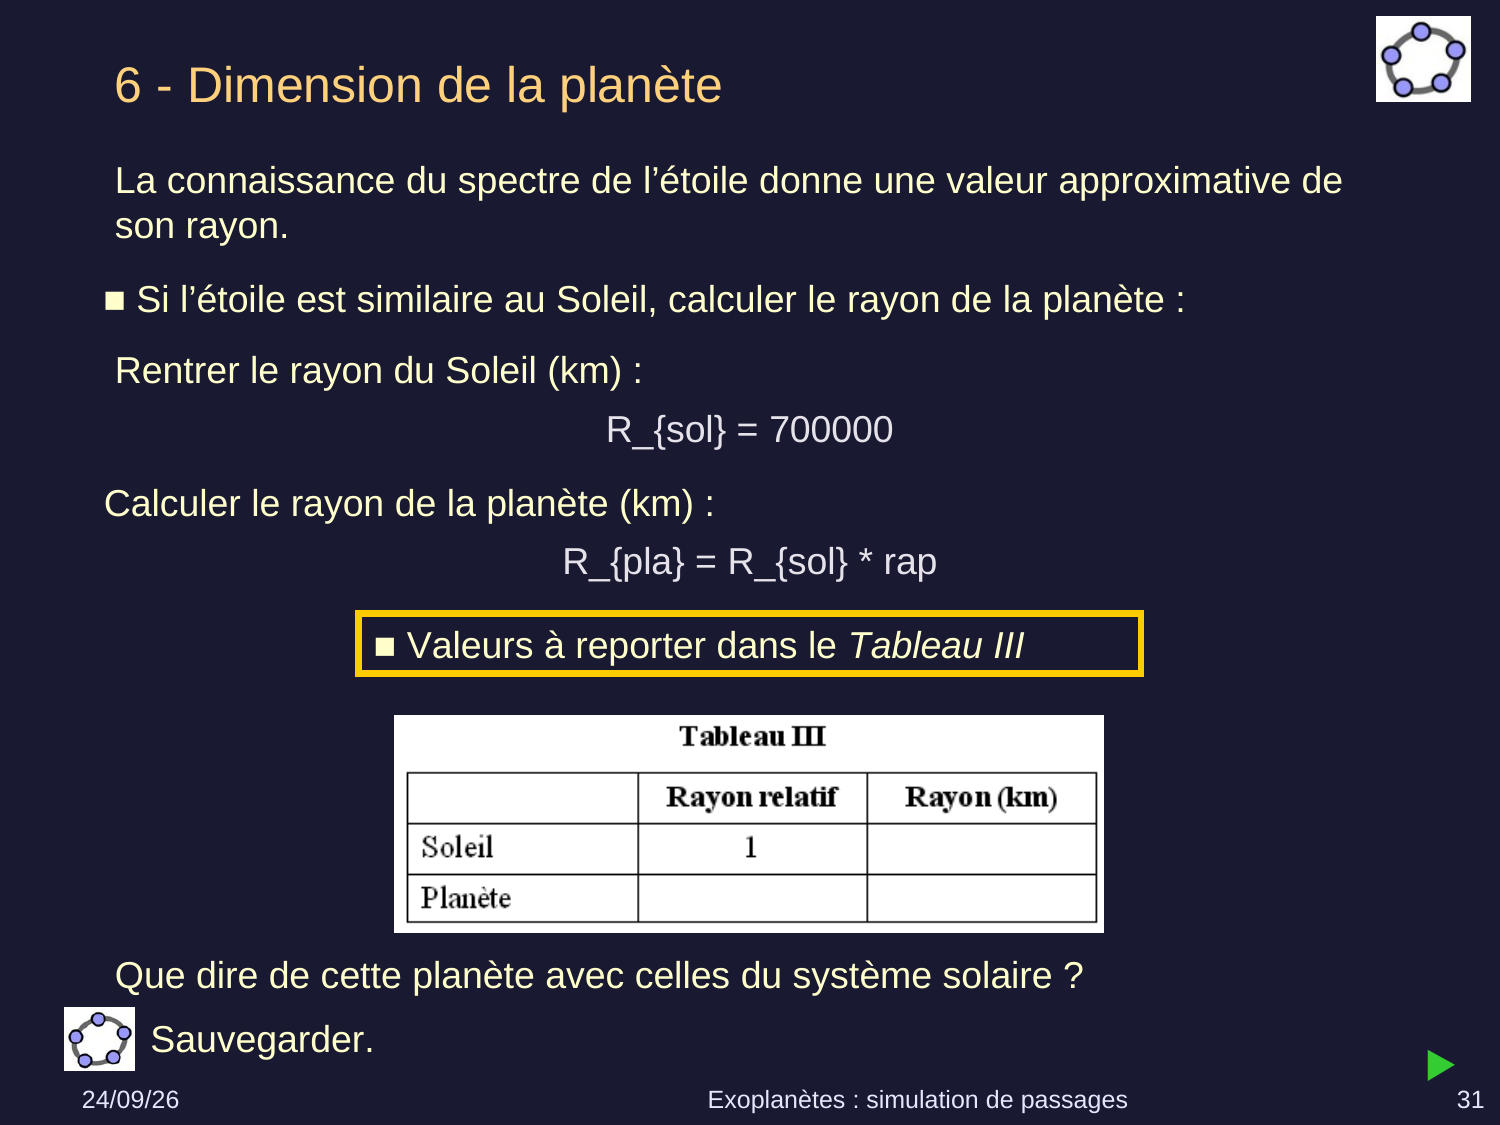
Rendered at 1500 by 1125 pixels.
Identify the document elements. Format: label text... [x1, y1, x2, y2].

text_box Calculer le rayon de la planète (km) : [89, 471, 1413, 532]
text_box R_{pla} = R_{sol} * rap [88, 529, 1412, 590]
text_box Rentrer le rayon du Soleil (km) : [100, 337, 1424, 399]
text_box R_{sol} = 700000 [591, 397, 909, 458]
chart [394, 715, 1104, 933]
text_box ■ Si l’étoile est similaire au Soleil, calculer le rayon de la planète : [88, 267, 1412, 328]
text_box Que dire de cette planète avec celles du système solaire ? [100, 942, 1424, 1004]
picture [64, 1007, 135, 1071]
picture [1376, 16, 1471, 102]
text_box La connaissance du spectre de l’étoile donne une valeur approximative de son rayon. [100, 148, 1424, 255]
text_box ■ Valeurs à reporter dans le Tableau III [358, 613, 1141, 674]
text_box 6 - Dimension de la planète [100, 44, 1424, 120]
text_box  [1409, 1034, 1475, 1096]
text_box Sauvegarder. [135, 1007, 390, 1068]
